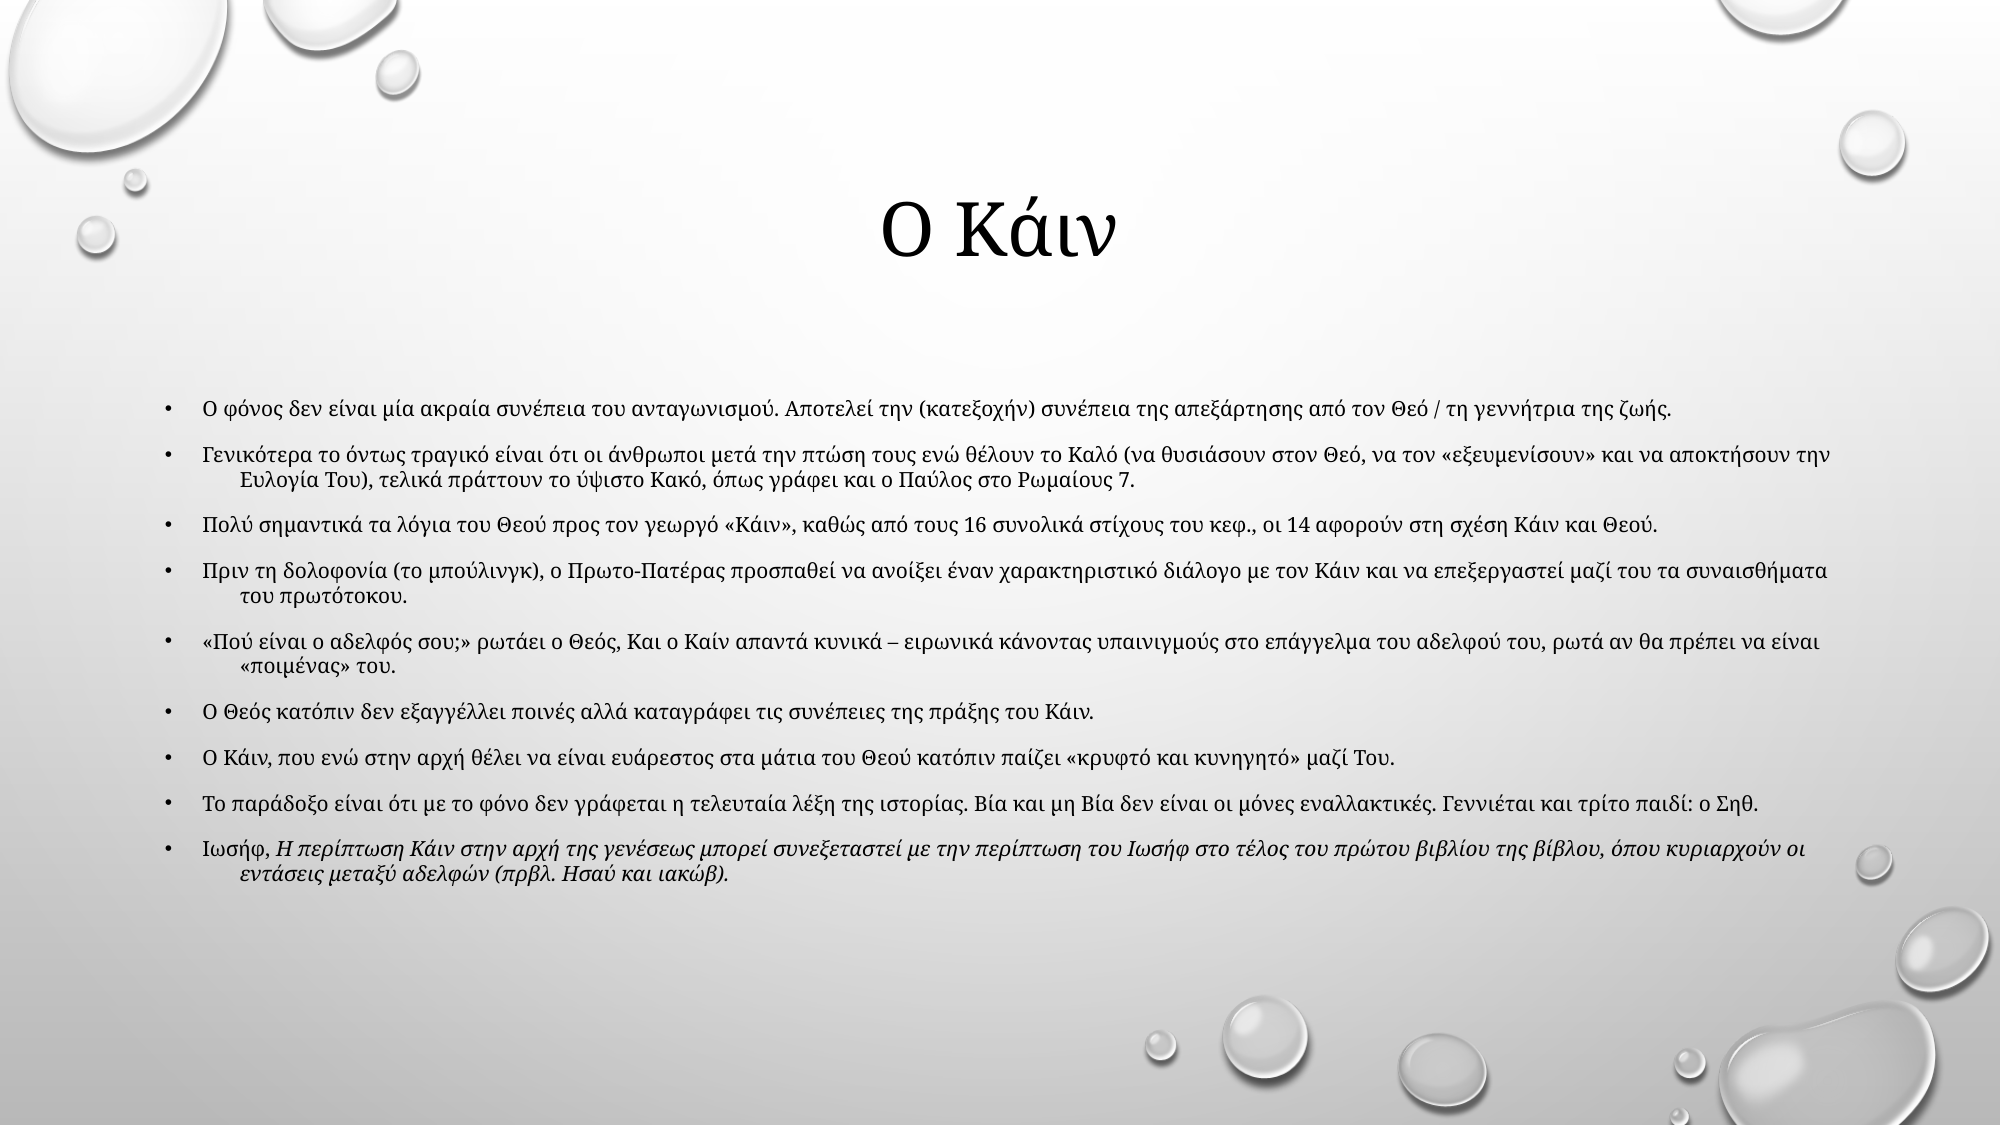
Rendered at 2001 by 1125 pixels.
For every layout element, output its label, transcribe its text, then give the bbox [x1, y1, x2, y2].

title Ο Κάιν [149, 101, 1851, 364]
list Ο φόνος δεν είναι μία ακραία συνέπεια του ανταγωνισμού. Αποτελεί την (κατεξοχήν) συνέπεια της απεξάρτησης από τον Θεό / τη γεννήτρια της ζωής. Γενικότερα το όντως τραγικό είναι ότι οι άνθρωποι μετά την πτώση τους ενώ θέλουν το Καλό (να θυσιάσουν στον Θεό, να τον «εξευμενίσουν» και να αποκτήσουν την Ευλογία Του), τελικά πράττουν το ύψιστο Κακό, όπως γράφει και ο Παύλος στο Ρωμαίους 7. Πολύ σημαντικά τα λόγια του Θεού προς τον γεωργό «Κάιν», καθώς από τους 16 συνολικά στίχους του κεφ., οι 14 αφορούν στη σχέση Κάιν και Θεού. Πριν τη δολοφονία (το μπούλινγκ), ο Πρωτο-Πατέρας προσπαθεί να ανοίξει έναν χαρακτηριστικό διάλογο με τον Κάιν και να επεξεργαστεί μαζί του τα συναισθήματα του πρωτότοκου. «Πού είναι ο αδελφός σου;» ρωτάει ο Θεός, Και ο Καίν απαντά κυνικά – ειρωνικά κάνοντας υπαινιγμούς στο επάγγελμα του αδελφού του, ρωτά αν θα πρέπει να είναι «ποιμένας» του. Ο Θεός κατόπιν δεν εξαγγέλλει ποινές αλλά καταγράφει τις συνέπειες της πράξης του Κάιν. Ο Κάιν, που ενώ στην αρχή θέλει να είναι ευάρεστος στα μάτια του Θεού κατόπιν παίζει «κρυφτό και κυνηγητό» μαζί Του. Το παράδοξο είναι ότι με το φόνο δεν γράφεται η τελευταία λέξη της ιστορίας. Βία και μη Βία δεν είναι οι μόνες εναλλακτικές. Γεννιέται και τρίτο παιδί: ο Σηθ. Ιωσήφ, Η περίπτωση Κάιν στην αρχή της γενέσεως μπορεί συνεξεταστεί με την περίπτωση του Iωσήφ στο τέλος του πρώτου βιβλίου της βίβλου, όπου κυριαρχούν οι εντάσεις μεταξύ αδελφών (πρβλ. Ησαύ και ιακώβ). [149, 388, 1850, 950]
